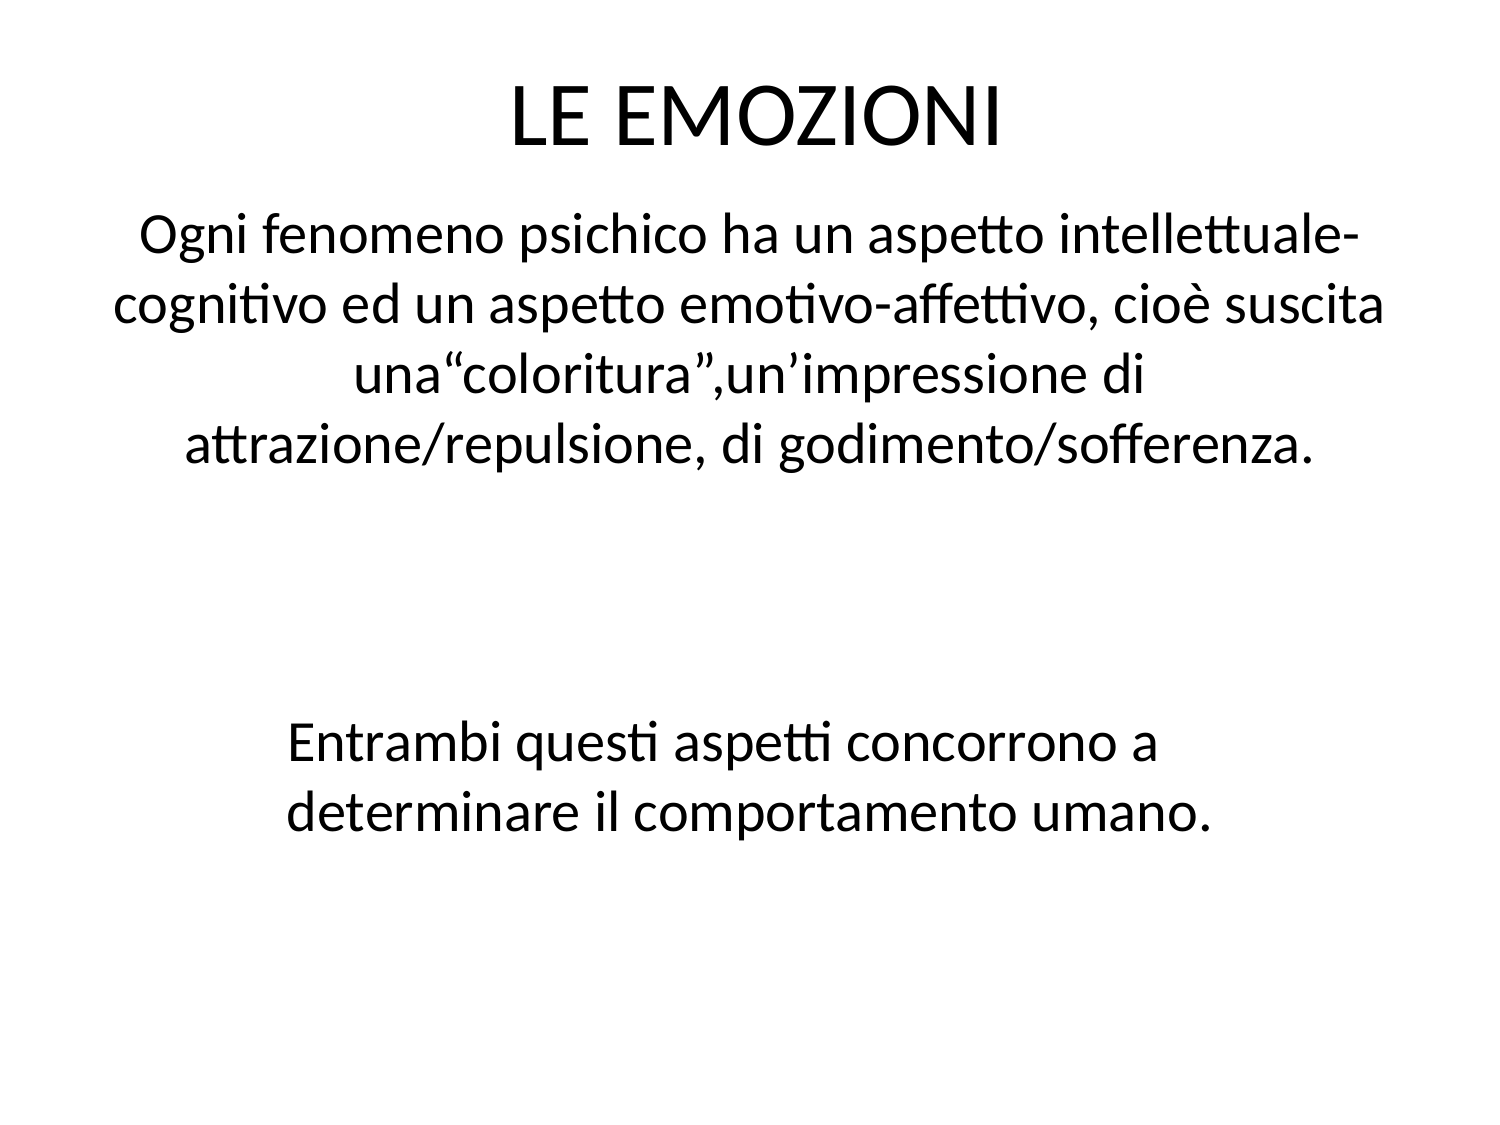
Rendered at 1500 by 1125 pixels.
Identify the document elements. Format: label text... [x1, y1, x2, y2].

list Ogni fenomeno psichico ha un aspetto intellettuale-cognitivo ed un aspetto emotivo-affettivo, cioè suscita una“coloritura”,un’impressione di attrazione/repulsione, di godimento/sofferenza. Entrambi questi aspetti concorrono a determinare il comportamento umano. [75, 187, 1425, 1005]
title LE EMOZIONI [82, 46, 1432, 164]
